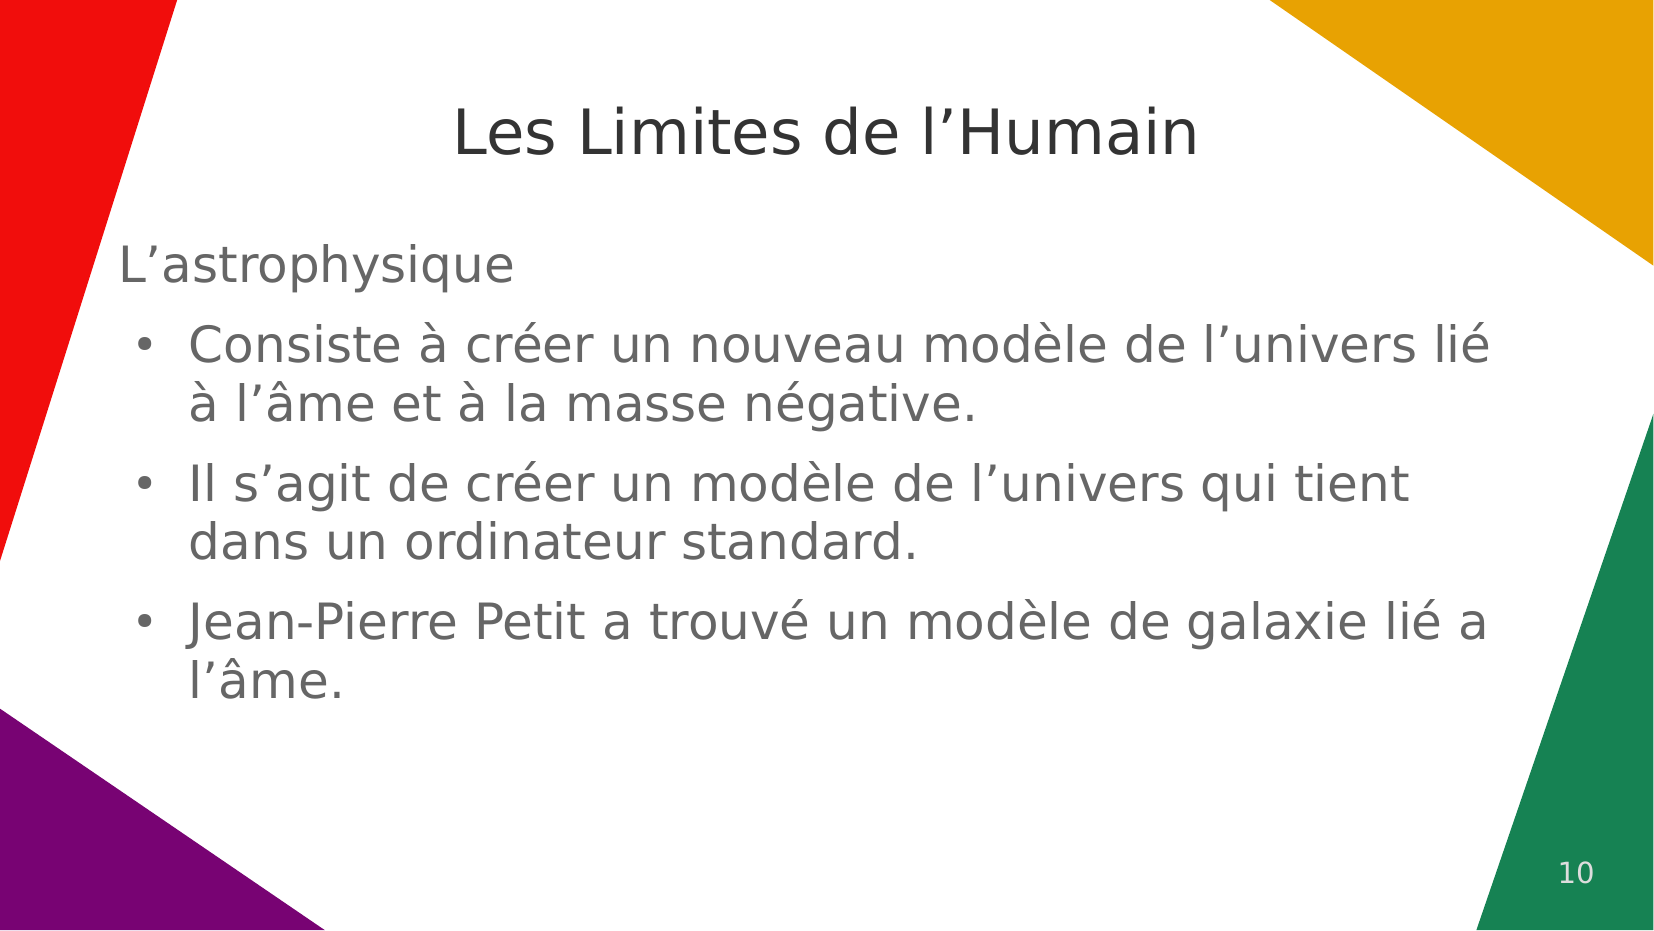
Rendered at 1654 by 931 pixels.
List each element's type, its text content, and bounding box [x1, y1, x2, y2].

list L’astrophysique Consiste à créer un nouveau modèle de l’univers lié à l’âme et à la masse négative. Il s’agit de créer un modèle de l’univers qui tient dans un ordinateur standard. Jean-Pierre Petit a trouvé un modèle de galaxie lié a l’âme. [118, 236, 1536, 827]
title Les Limites de l’Humain [118, 59, 1536, 207]
